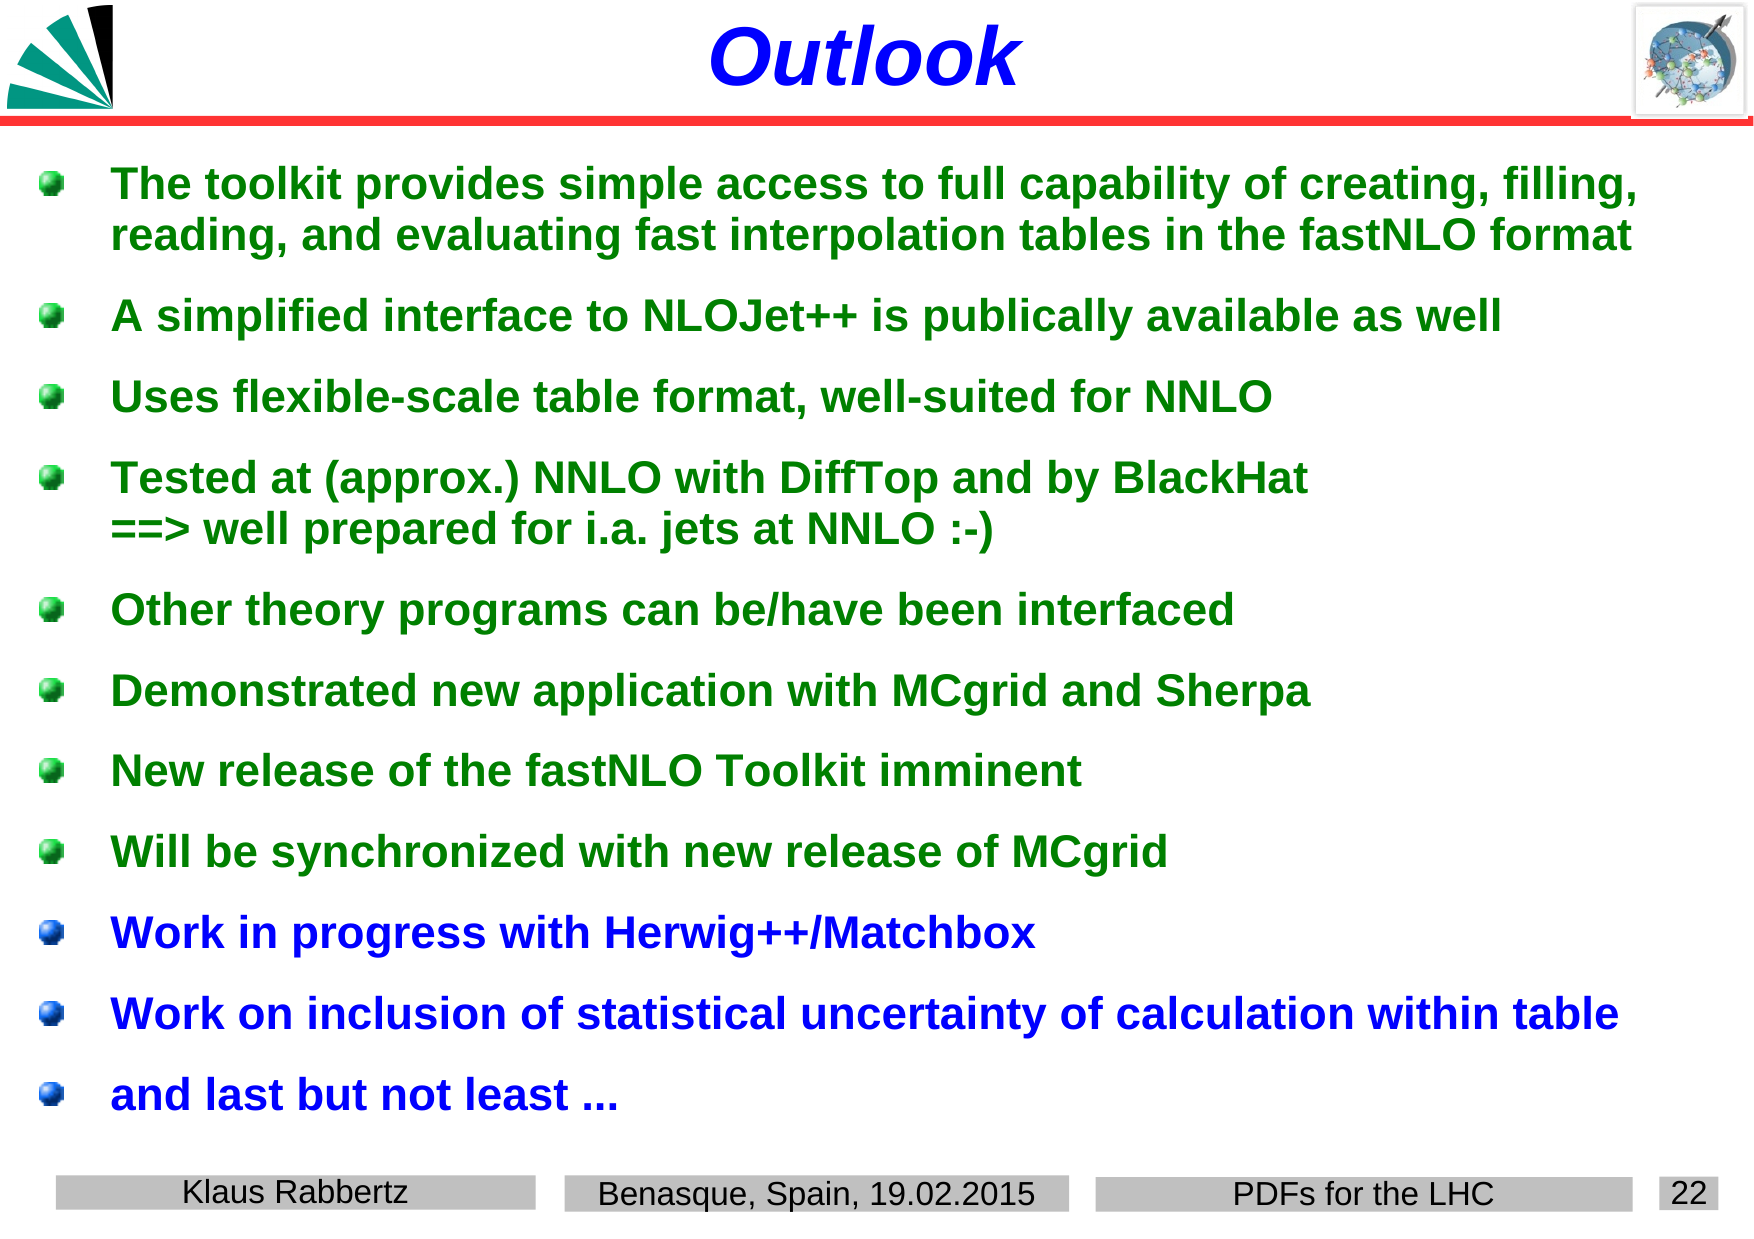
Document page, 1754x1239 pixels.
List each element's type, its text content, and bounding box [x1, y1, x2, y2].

list The toolkit provides simple access to full capability of creating, filling, reading, and evaluating fast interpolation tables in the fastNLO format A simplified interface to NLOJet++ is publically available as well Uses flexible-scale table format, well-suited for NNLO Tested at (approx.) NNLO with DiffTop and by BlackHat ==> well prepared for i.a. jets at NNLO :-) Other theory programs can be/have been interfaced Demonstrated new application with MCgrid and Sherpa New release of the fastNLO Toolkit imminent Will be synchronized with new release of MCgrid Work in progress with Herwig++/Matchbox Work on inclusion of statistical uncertainty of calculation within table and last but not least ... [27, 158, 1730, 1120]
title Outlook [123, 0, 1606, 114]
picture [1631, 2, 1748, 119]
picture [7, 5, 113, 110]
